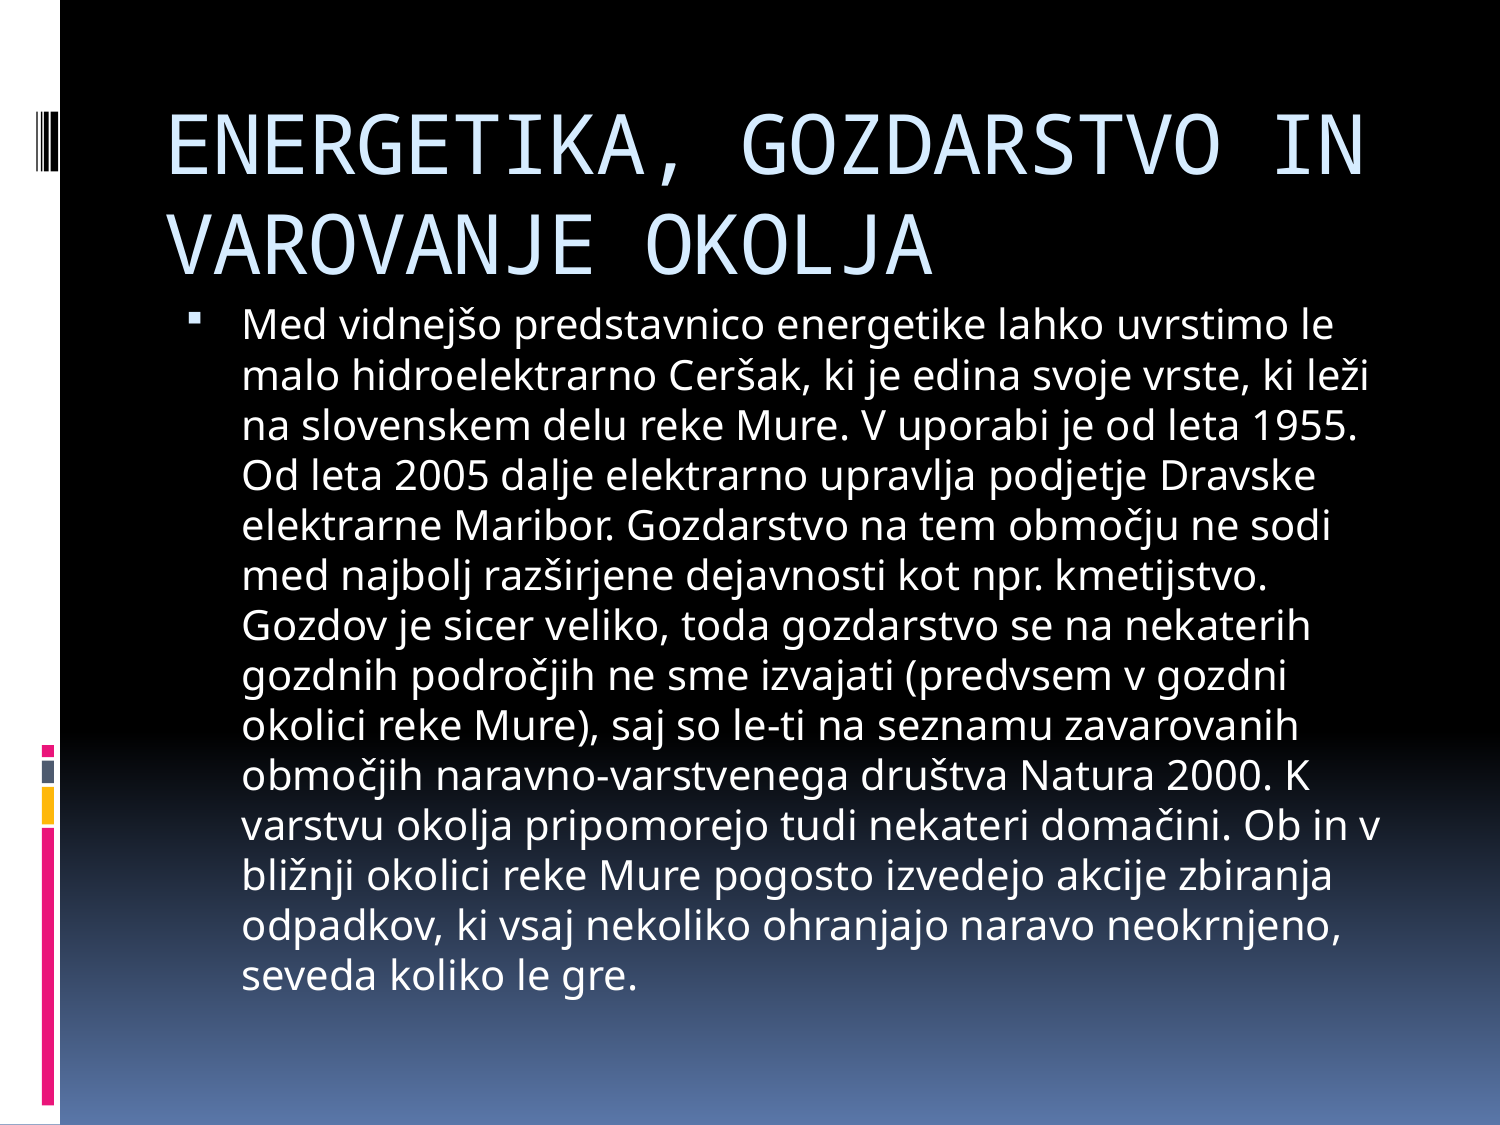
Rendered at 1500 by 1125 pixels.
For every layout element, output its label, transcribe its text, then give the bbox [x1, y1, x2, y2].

title ENERGETIKA, GOZDARSTVO IN VAROVANJE OKOLJA [150, 84, 1425, 235]
list Med vidnejšo predstavnico energetike lahko uvrstimo le malo hidroelektrarno Ceršak, ki je edina svoje vrste, ki leži na slovenskem delu reke Mure. V uporabi je od leta 1955. Od leta 2005 dalje elektrarno upravlja podjetje Dravske elektrarne Maribor. Gozdarstvo na tem območju ne sodi med najbolj razširjene dejavnosti kot npr. kmetijstvo. Gozdov je sicer veliko, toda gozdarstvo se na nekaterih gozdnih področjih ne sme izvajati (predvsem v gozdni okolici reke Mure), saj so le-ti na seznamu zavarovanih območjih naravno-varstvenega društva Natura 2000. K varstvu okolja pripomorejo tudi nekateri domačini. Ob in v bližnji okolici reke Mure pogosto izvedejo akcije zbiranja odpadkov, ki vsaj nekoliko ohranjajo naravo neokrnjeno, seveda koliko le gre. [159, 290, 1435, 1000]
